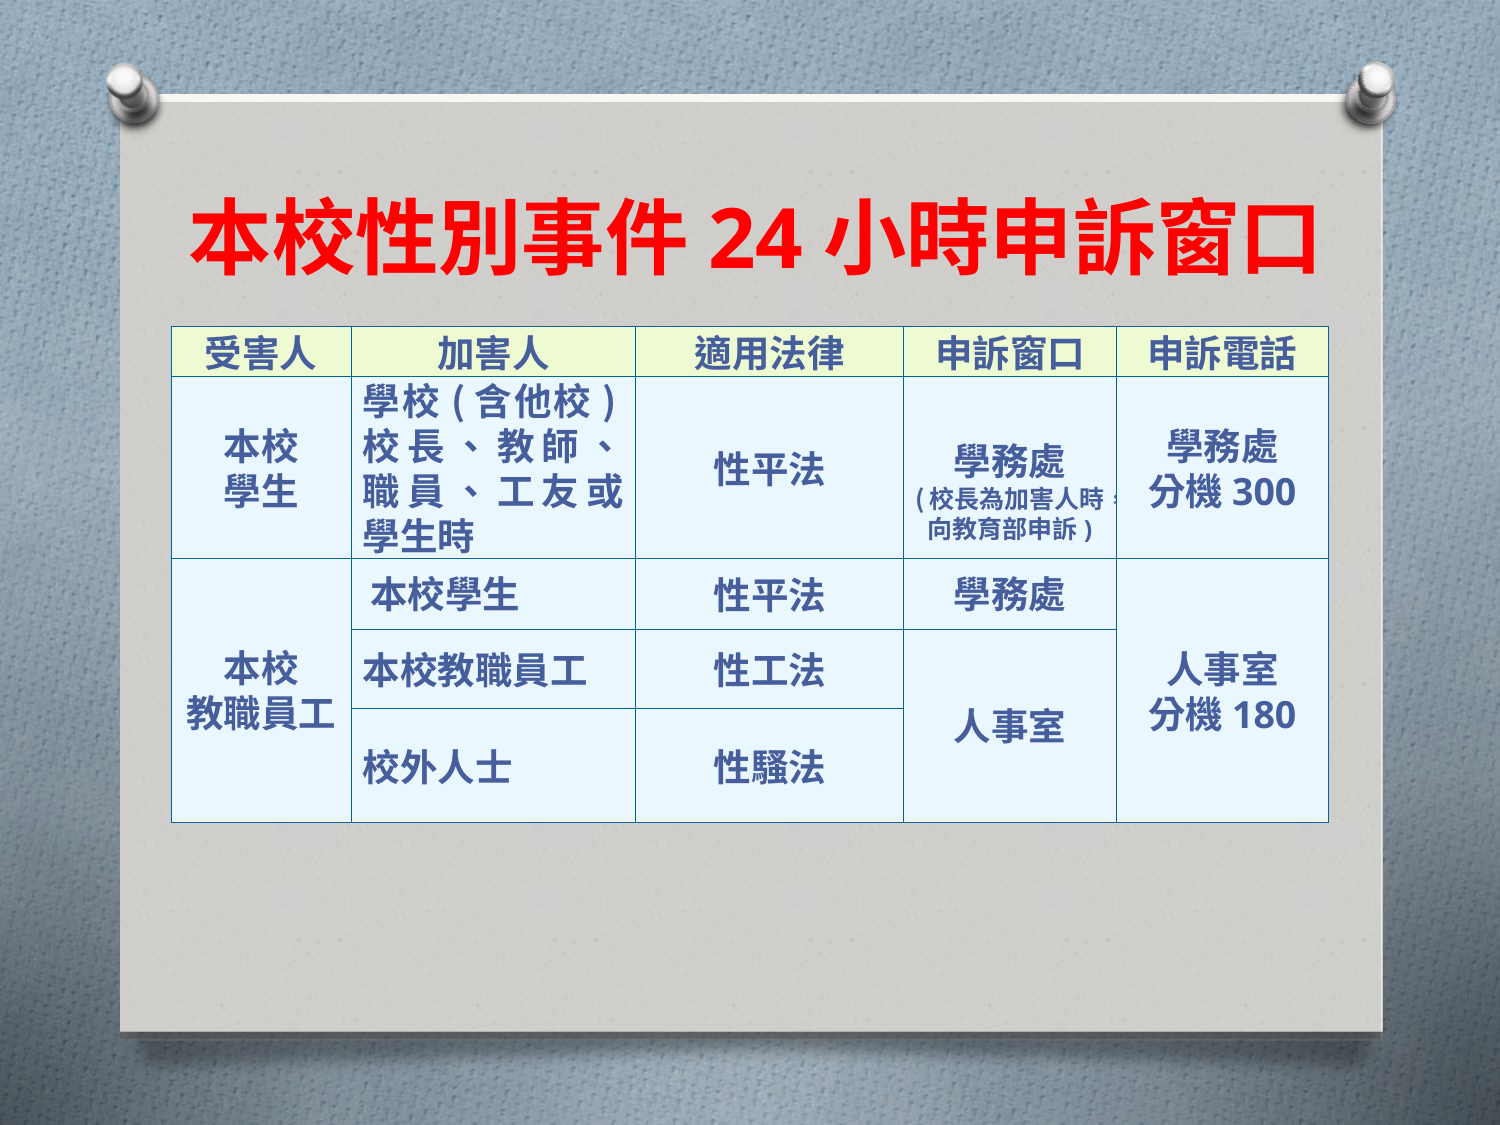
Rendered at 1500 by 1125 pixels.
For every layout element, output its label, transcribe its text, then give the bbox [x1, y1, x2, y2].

table_header 適用法律 [636, 327, 903, 376]
table_cell 本校 學生 [172, 377, 351, 558]
table_cell 性平法 [636, 559, 903, 629]
table_cell 性工法 [636, 630, 903, 708]
table_cell 學校(含他校)校長、教師、職員、工友或學生時 [352, 377, 635, 558]
table_cell 學務處 [904, 559, 1116, 629]
picture [0, 0, 1500, 1125]
table_cell 學務處 分機300 [1117, 377, 1328, 558]
table_cell 學務處 (校長為加害人時，向教育部申訴) [904, 377, 1116, 558]
table_header 申訴窗口 [904, 327, 1116, 376]
table_cell 性平法 [636, 377, 903, 558]
table_header 申訴電話 [1117, 327, 1328, 376]
table_cell 人事室 分機180 [1117, 559, 1328, 822]
table_cell 人事室 [904, 630, 1116, 822]
table_header 加害人 [352, 327, 635, 376]
table_header 受害人 [172, 327, 351, 376]
table_cell 本校 教職員工 [172, 559, 351, 822]
table_cell 校外人士 [352, 709, 635, 822]
table_cell 本校學生 [352, 559, 635, 629]
table_cell 本校教職員工 [352, 630, 635, 708]
table_cell 性騷法 [636, 709, 903, 822]
title 本校性別事件24小時申訴窗口 [171, 125, 1341, 294]
